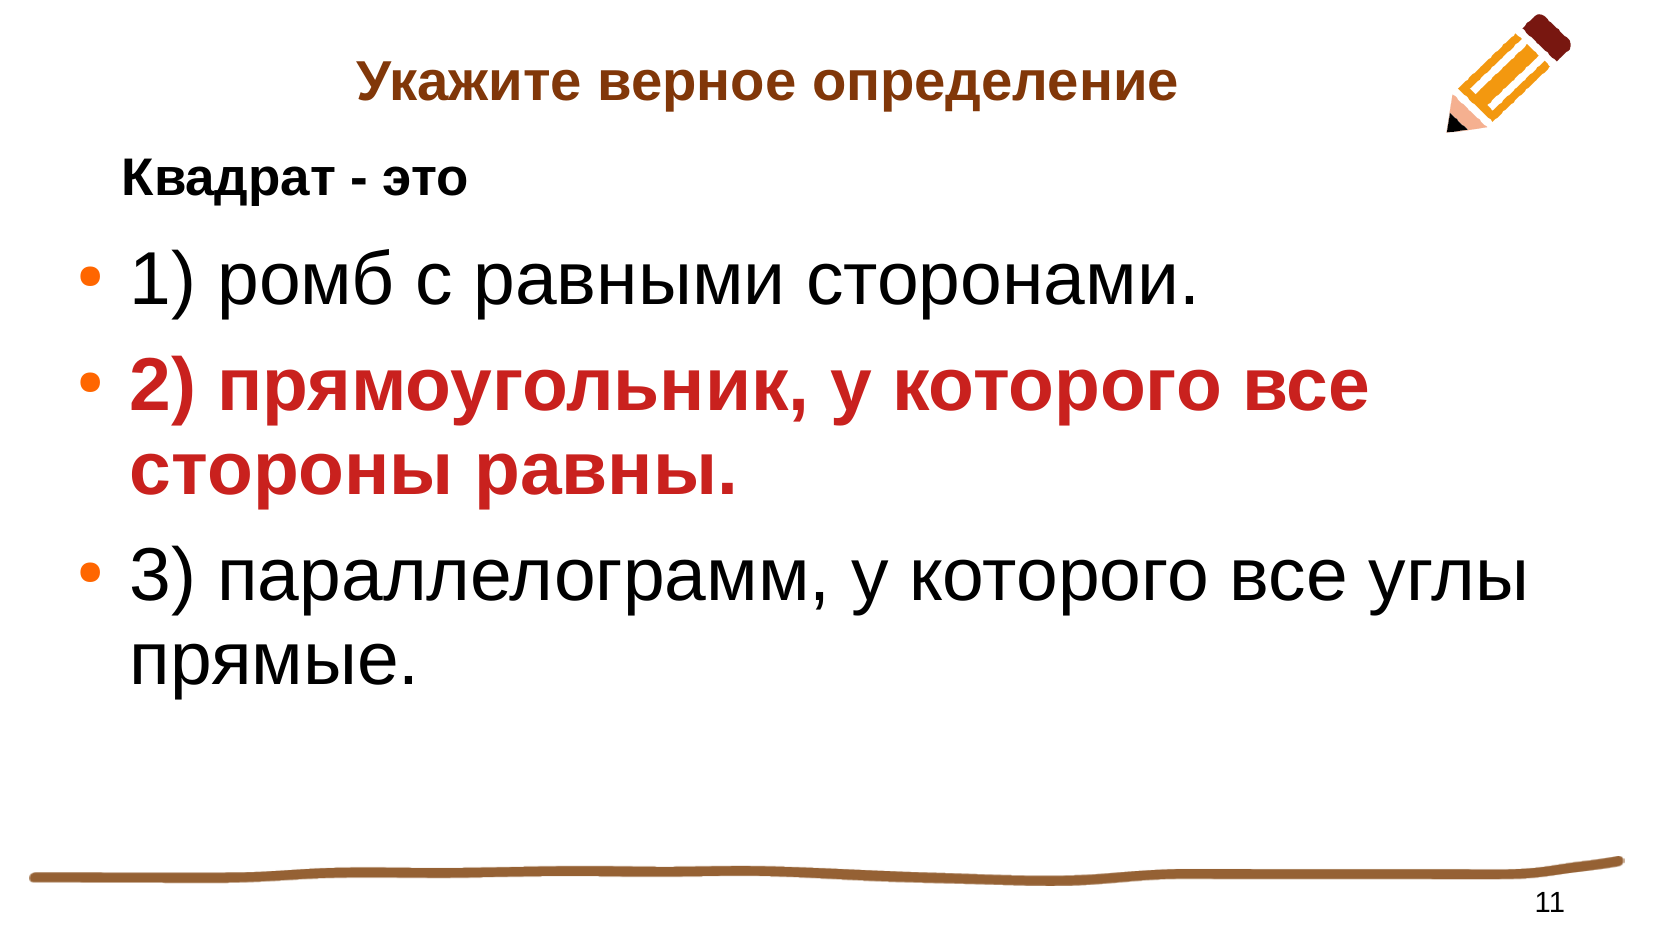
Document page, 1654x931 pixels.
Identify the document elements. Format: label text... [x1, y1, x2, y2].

picture [1446, 14, 1571, 133]
picture [29, 856, 1625, 886]
title Укажите верное определение [88, 29, 1447, 133]
list Квадрат - это [88, 147, 1004, 207]
list 1) ромб с равными сторонами. 2) прямоугольник, у которого все стороны равны. 3) параллелограмм, у которого все углы прямые. [59, 236, 1536, 857]
